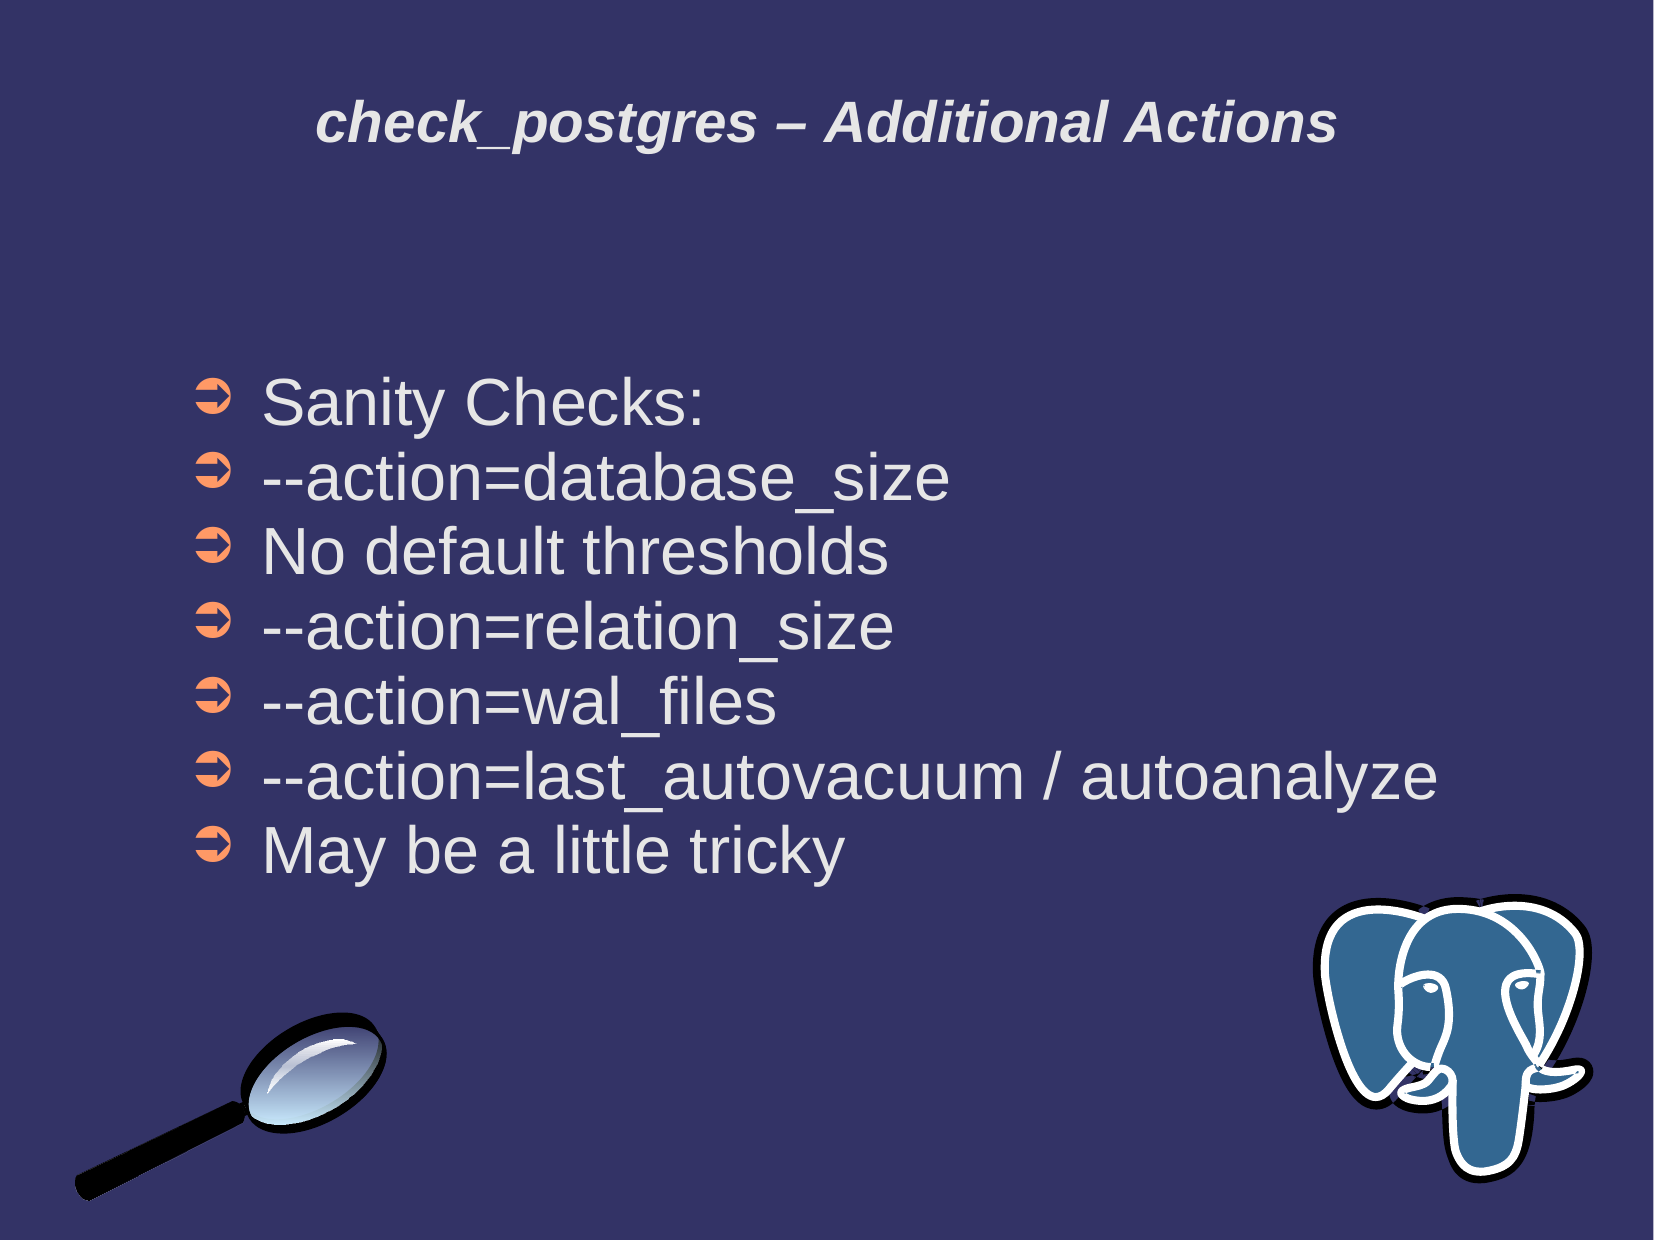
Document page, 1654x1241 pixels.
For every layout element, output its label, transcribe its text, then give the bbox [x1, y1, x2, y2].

list Sanity Checks: --action=database_size No default thresholds --action=relation_size --action=wal_files --action=last_autovacuum / autoanalyze May be a little tricky [178, 364, 1570, 1184]
title check_postgres – Additional Actions [121, 19, 1534, 227]
